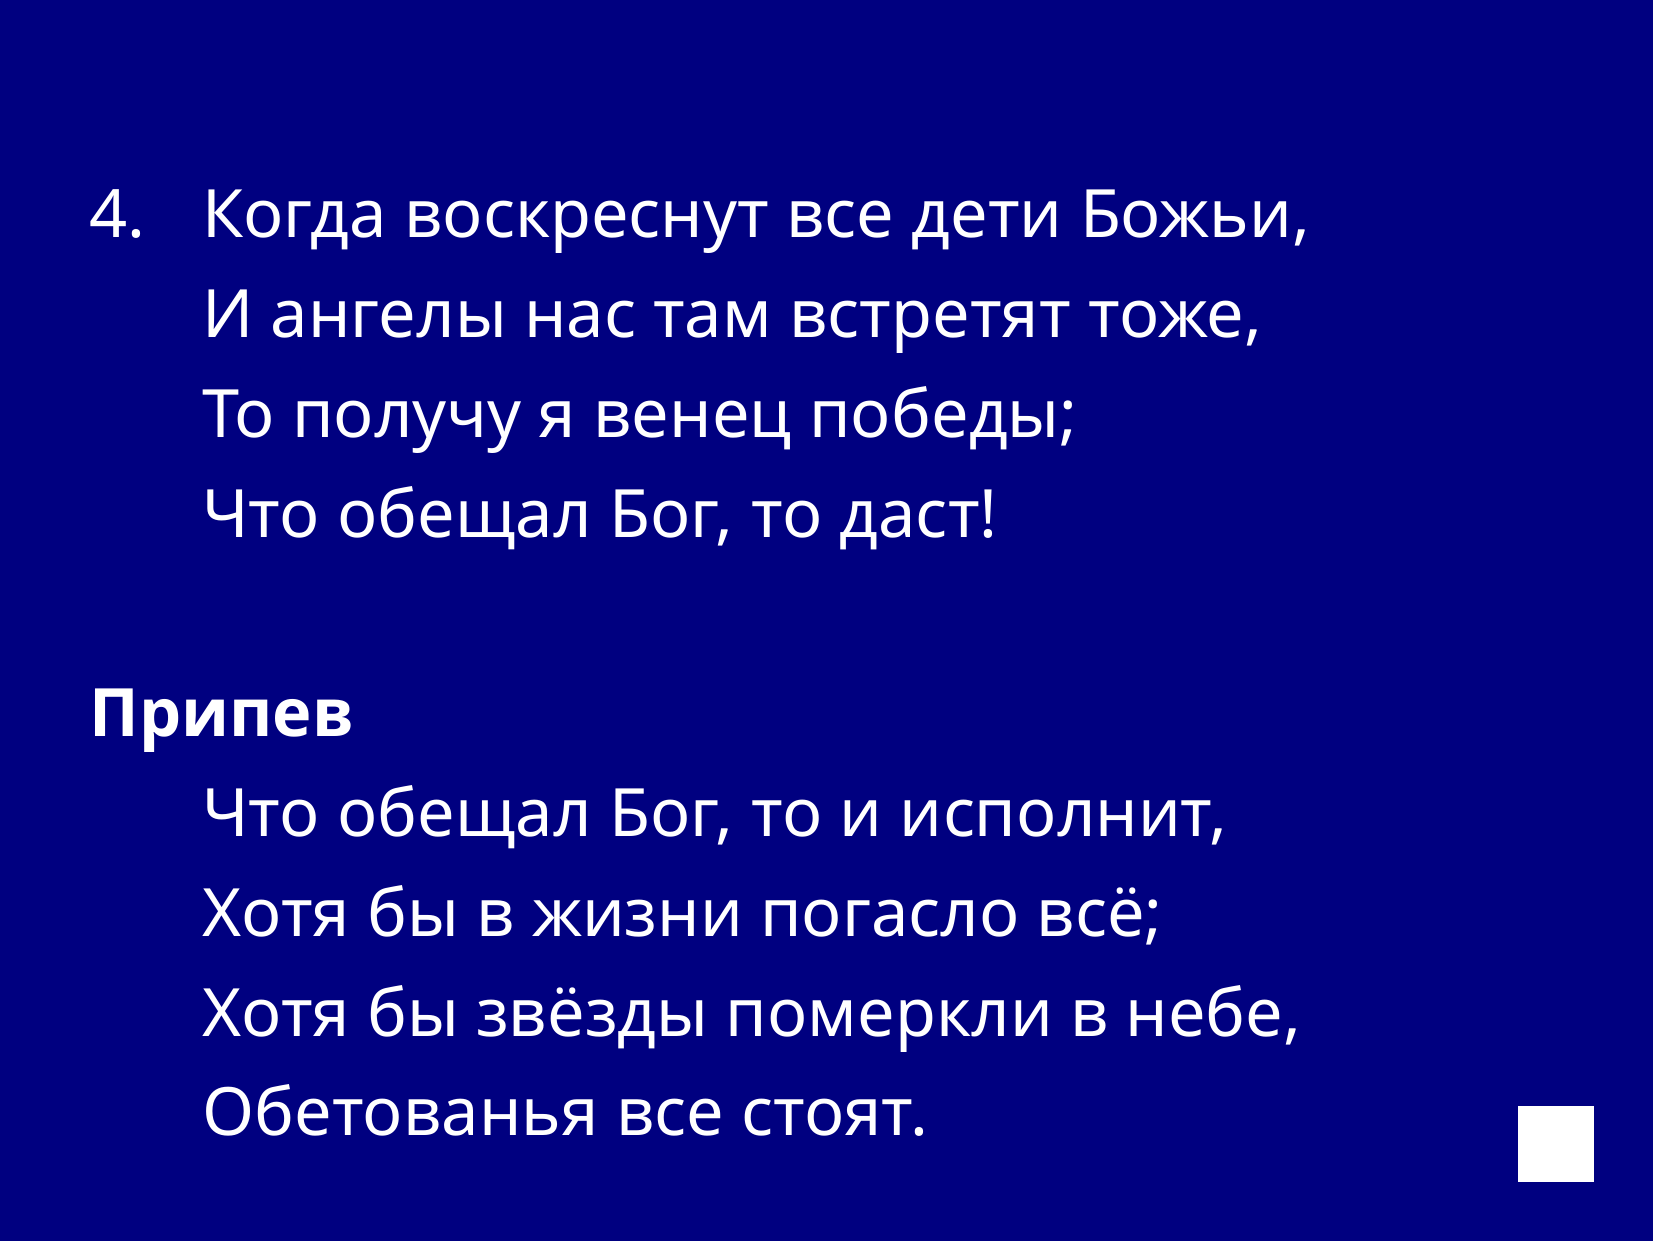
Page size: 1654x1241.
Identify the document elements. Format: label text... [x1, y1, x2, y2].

text_box [1518, 1106, 1594, 1182]
text_box 4. Когда воскреснут все дети Божьи, И ангелы нас там встретят тоже, То получу я венец победы; Что обещал Бог, то даст! Припев Что обещал Бог, то и исполнит, Хотя бы в жизни погасло всё; Хотя бы звёзды померкли в небе, Обетованья все стоят. [75, 150, 1576, 1163]
